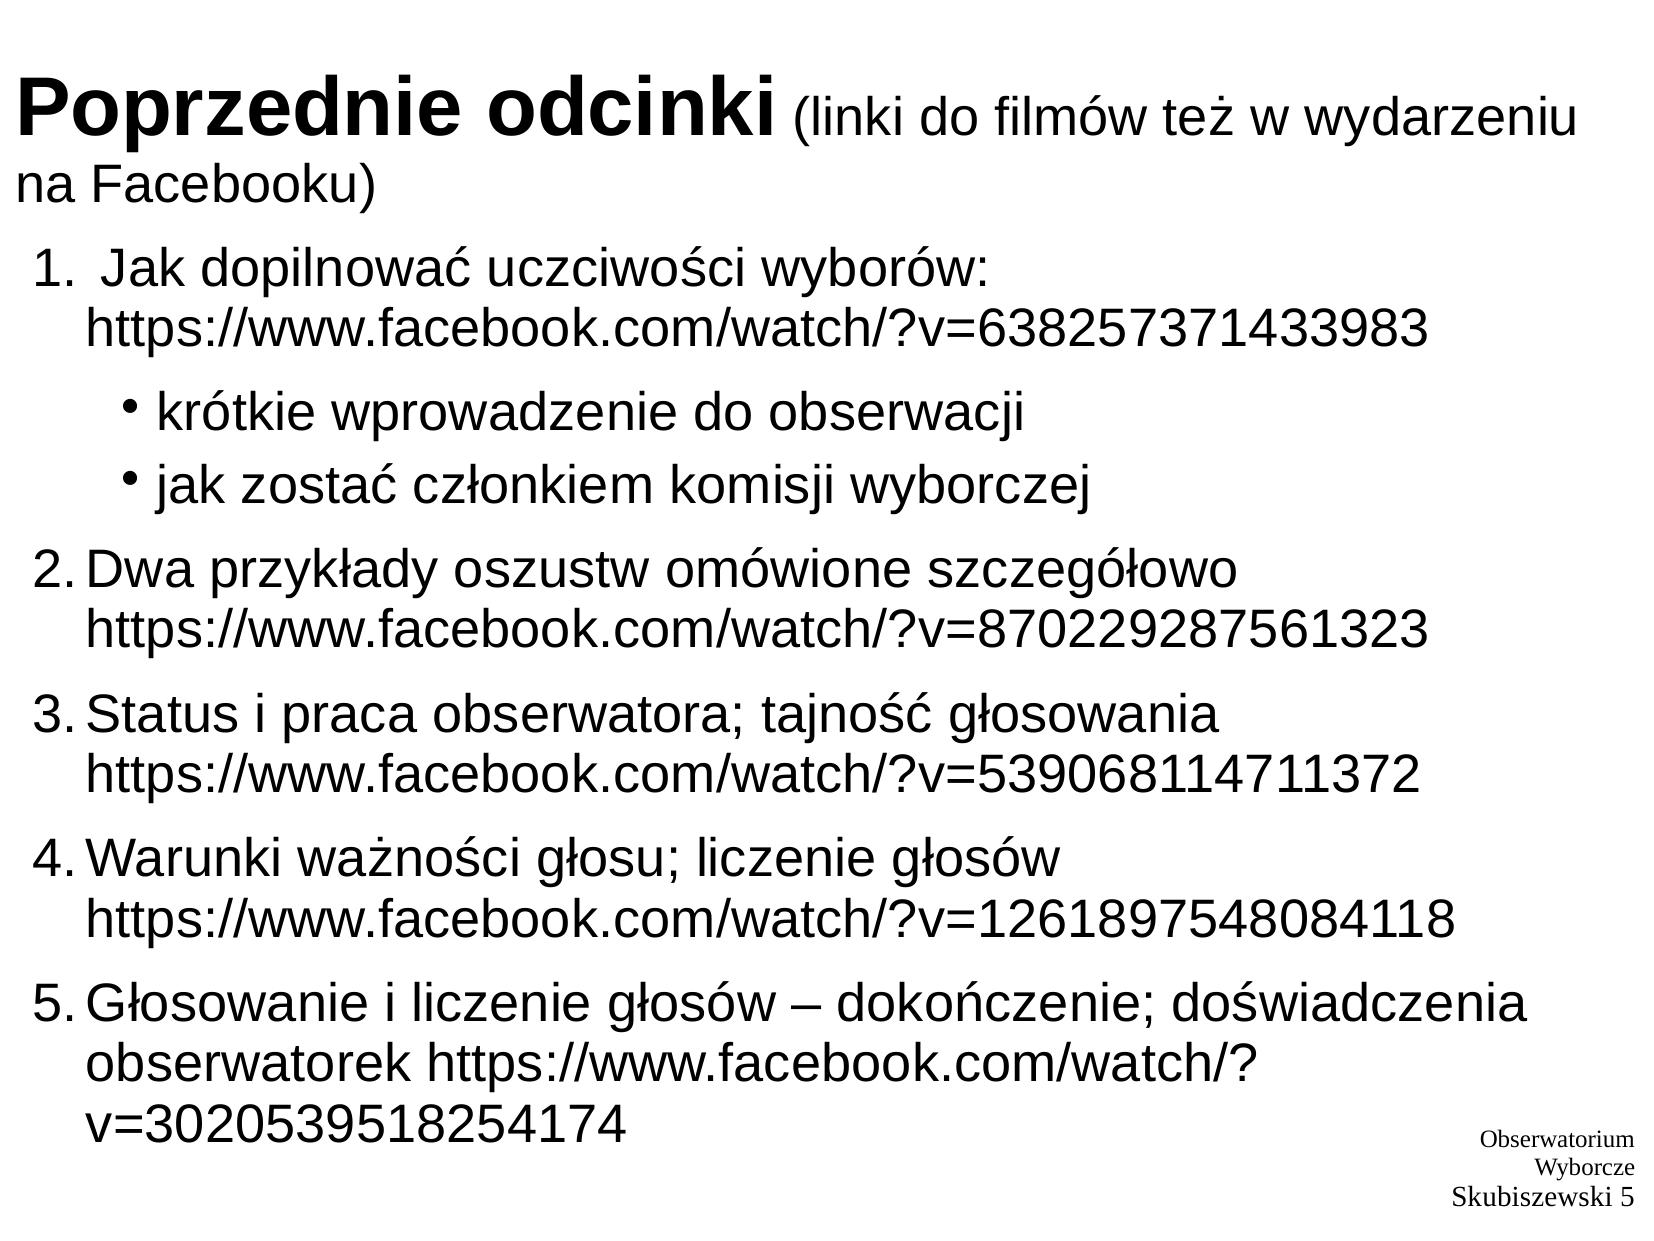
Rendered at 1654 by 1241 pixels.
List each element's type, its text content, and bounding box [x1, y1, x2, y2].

list Poprzednie odcinki (linki do filmów też w wydarzeniu na Facebooku) Jak dopilnować uczciwości wyborów: https://www.facebook.com/watch/?v=638257371433983 krótkie wprowadzenie do obserwacji jak zostać członkiem komisji wyborczej Dwa przykłady oszustw omówione szczegółowo https://www.facebook.com/watch/?v=870229287561323 Status i praca obserwatora; tajność głosowaniahttps://www.facebook.com/watch/?v=539068114711372 Warunki ważności głosu; liczenie głosów https://www.facebook.com/watch/?v=1261897548084118 Głosowanie i liczenie głosów – dokończenie; doświadczenia obserwatorek https://www.facebook.com/watch/?v=3020539518254174 [15, 60, 1636, 1241]
